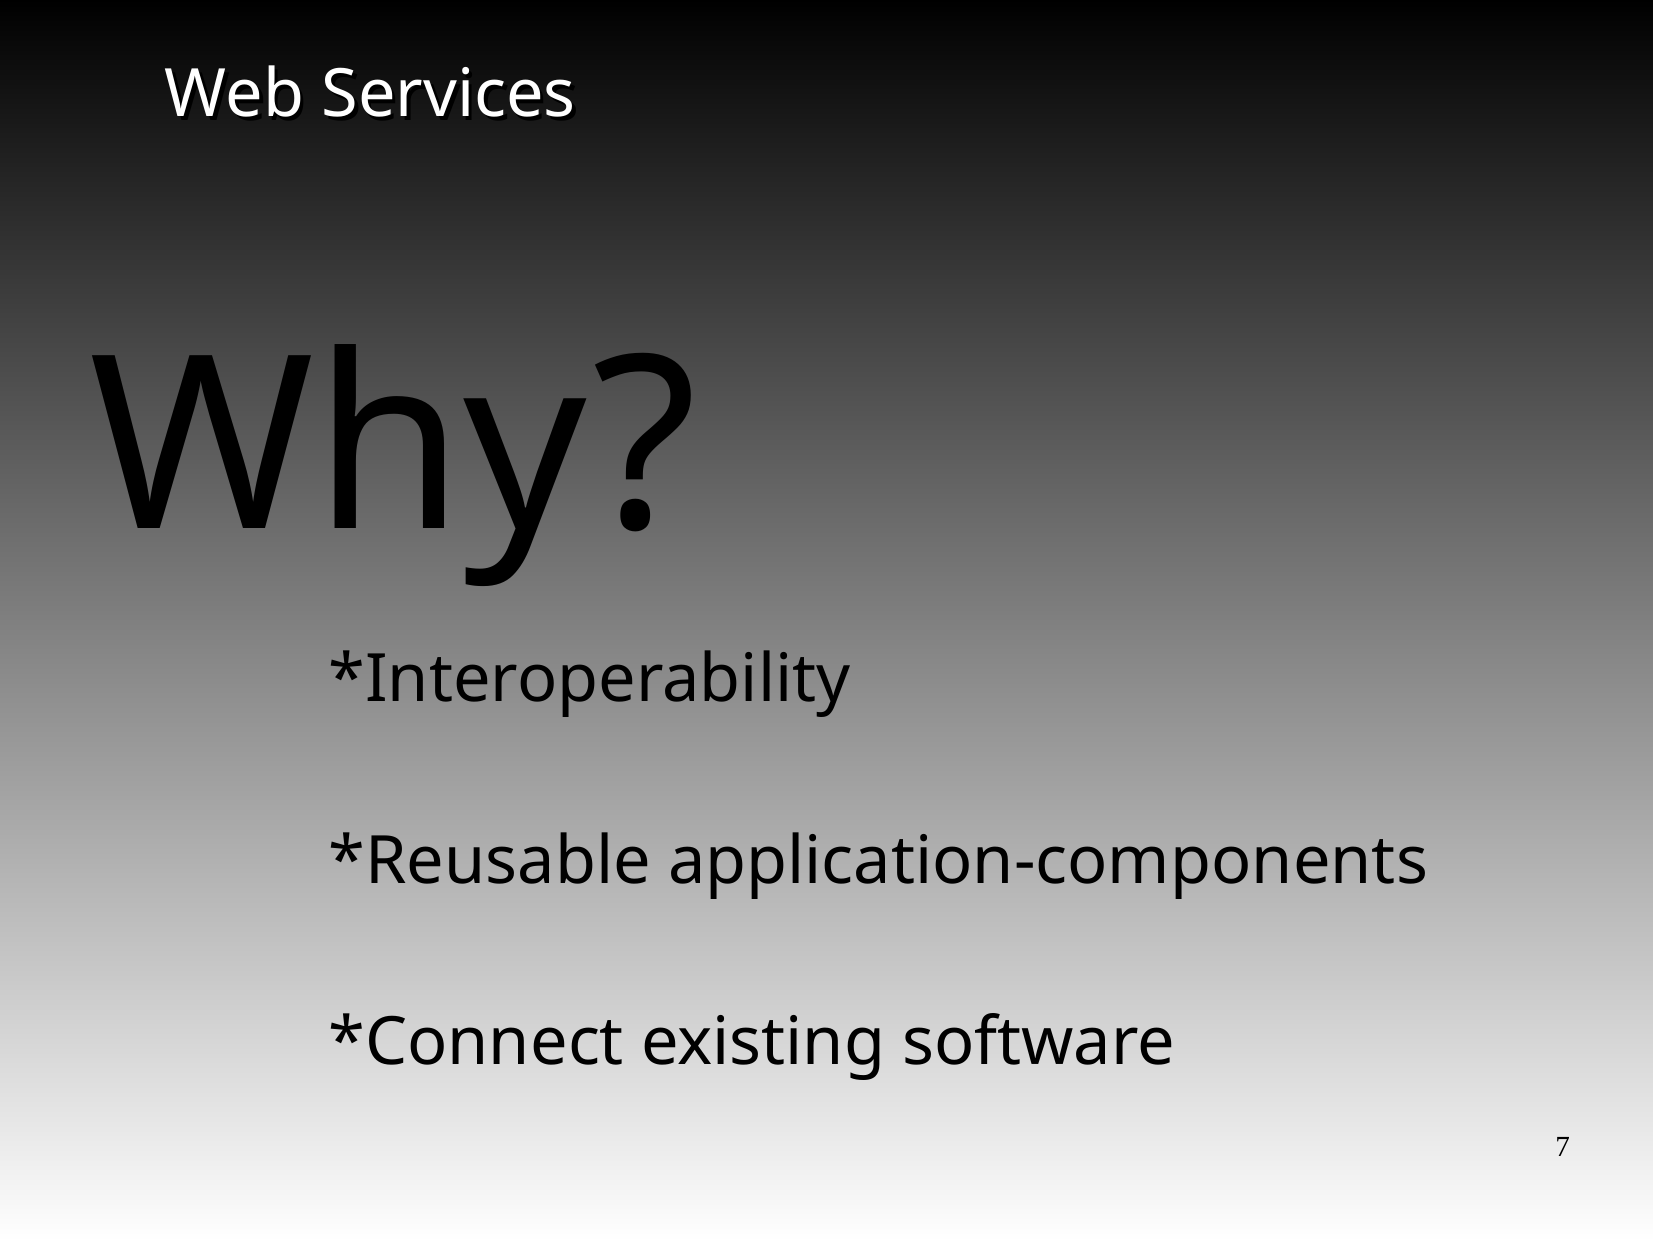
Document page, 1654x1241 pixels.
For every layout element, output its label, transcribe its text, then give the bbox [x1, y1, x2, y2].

text_box Why? [75, 262, 728, 668]
text_box *Interoperability *Reusable application-components *Connect existing software [313, 622, 1592, 1176]
text_box Web Services [150, 37, 652, 160]
